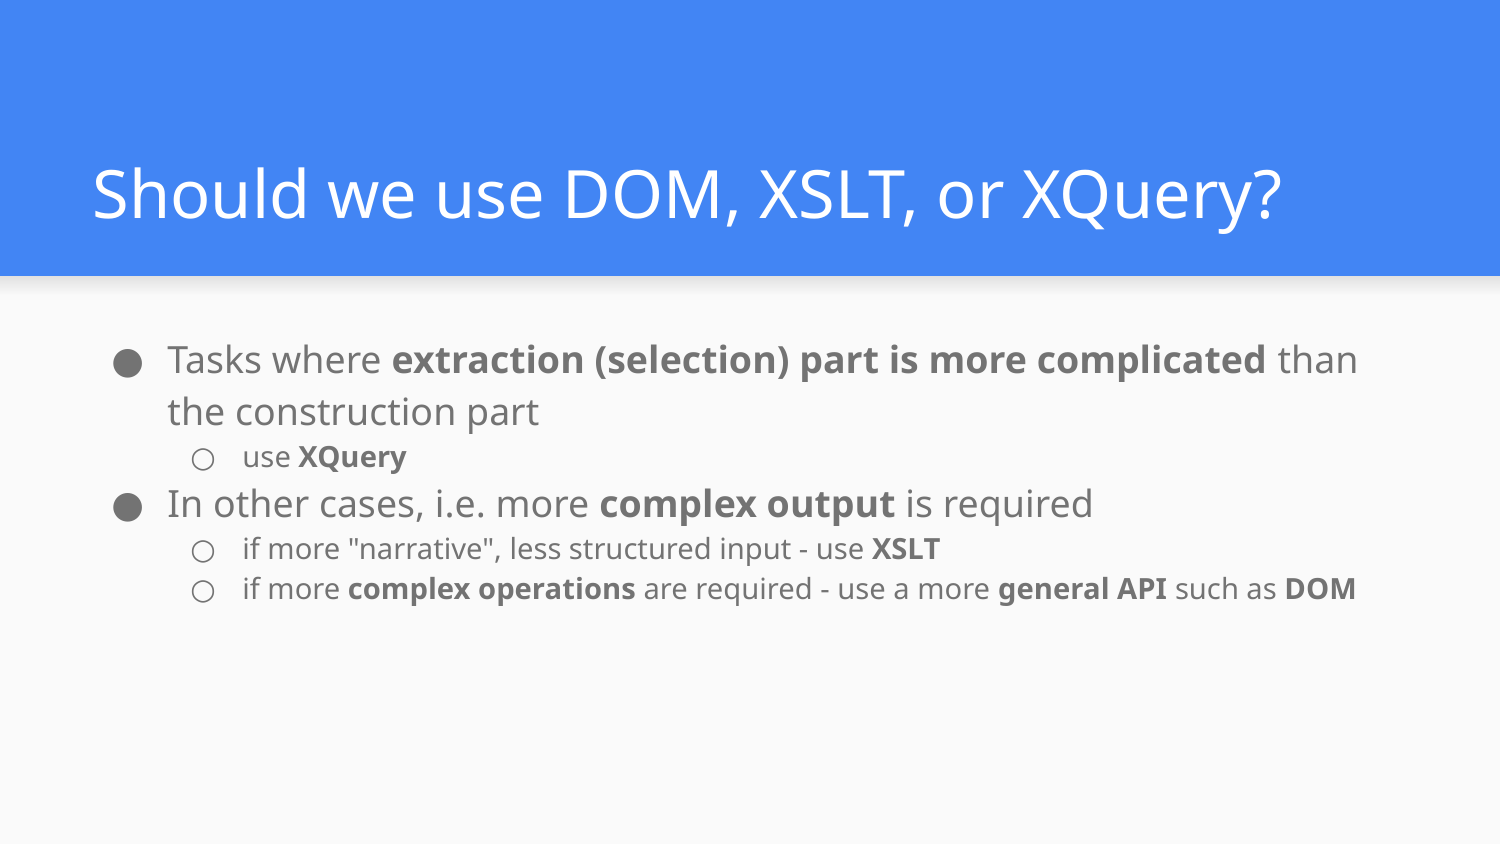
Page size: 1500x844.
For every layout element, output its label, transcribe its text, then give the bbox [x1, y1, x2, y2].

list Tasks where extraction (selection) part is more complicated than the construction part use XQuery In other cases, i.e. more complex output is required if more "narrative", less structured input - use XSLT if more complex operations are required - use a more general API such as DOM [77, 314, 1427, 760]
title Should we use DOM, XSLT, or XQuery? [77, 121, 1427, 248]
